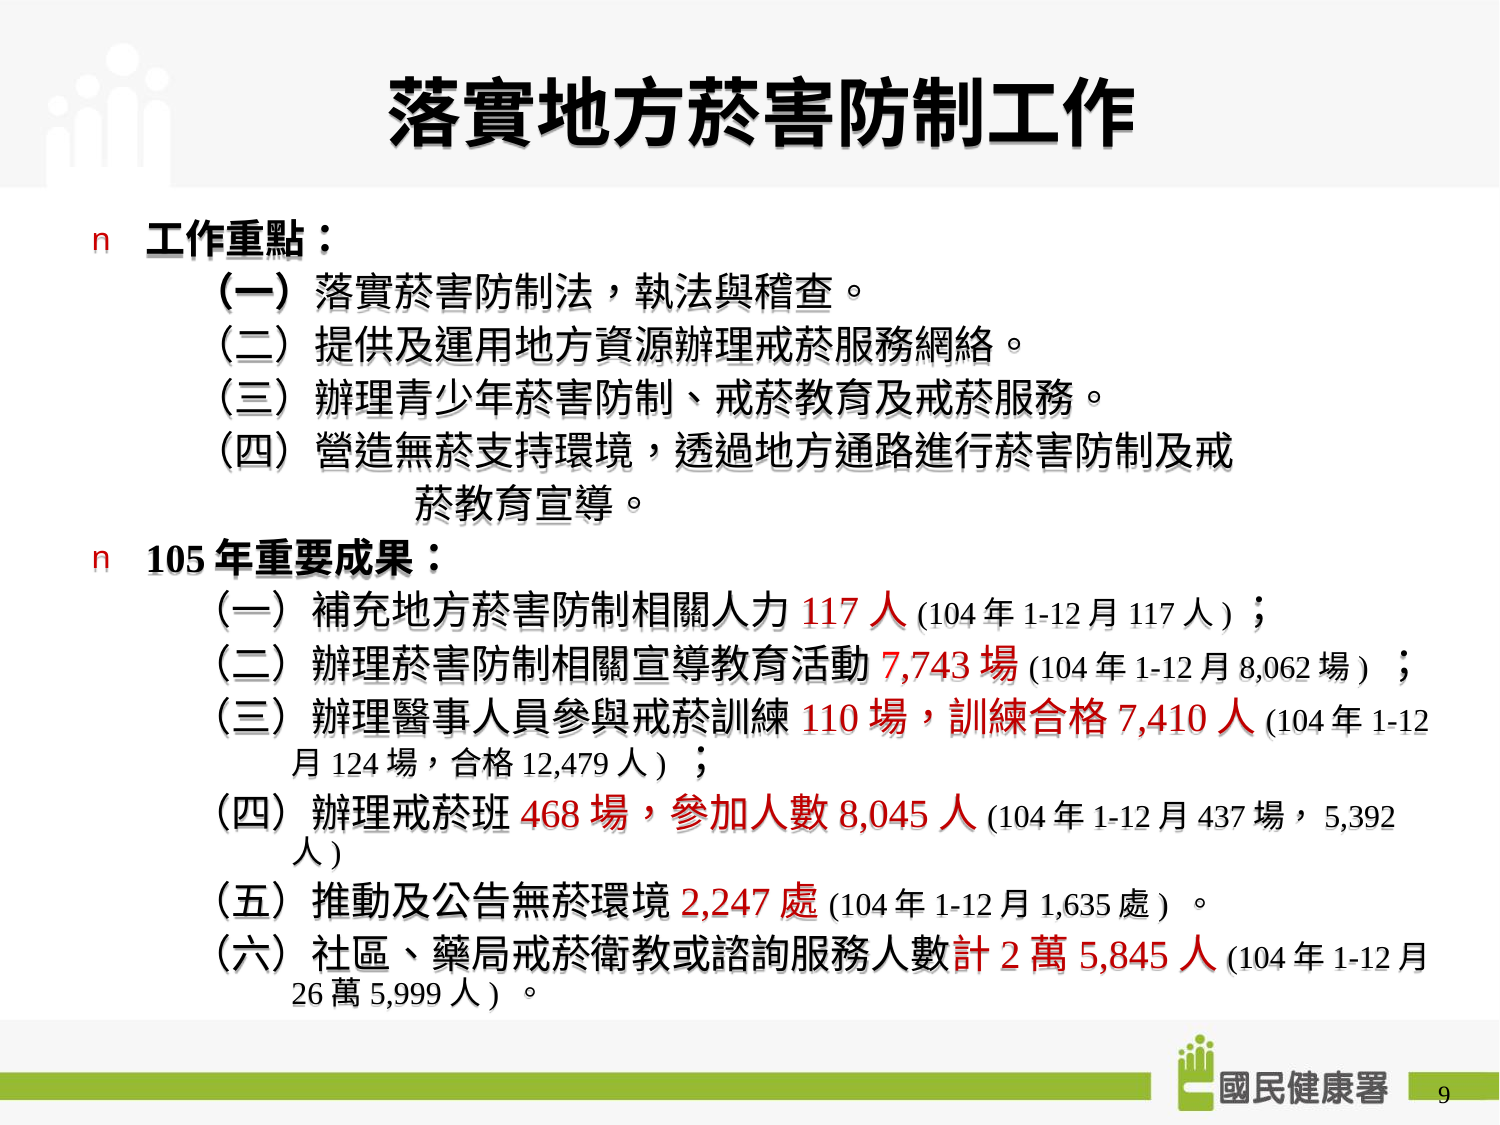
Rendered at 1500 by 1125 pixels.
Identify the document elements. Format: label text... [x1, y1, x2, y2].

list 工作重點： （一）落實菸害防制法，執法與稽查。 （二）提供及運用地方資源辦理戒菸服務網絡。 （三）辦理青少年菸害防制、戒菸教育及戒菸服務。 （四）營造無菸支持環境，透過地方通路進行菸害防制及戒 菸教育宣導。 105年重要成果： （一）補充地方菸害防制相關人力117人(104年1-12月117人)； （二）辦理菸害防制相關宣導教育活動7,743場(104年1-12月8,062場) ； （三）辦理醫事人員參與戒菸訓練110場，訓練合格7,410人(104年1-12月124場，合格12,479人) ； （四）辦理戒菸班468場，參加人數8,045人(104年1-12月437場，5,392人) （五）推動及公告無菸環境2,247處(104年1-12月1,635處) 。 （六）社區、藥局戒菸衛教或諮詢服務人數計2萬5,845人(104年1-12月26萬5,999人) 。 [76, 211, 1447, 1058]
text_box 9 [1423, 1070, 1500, 1125]
title 落實地方菸害防制工作 [88, 46, 1436, 160]
